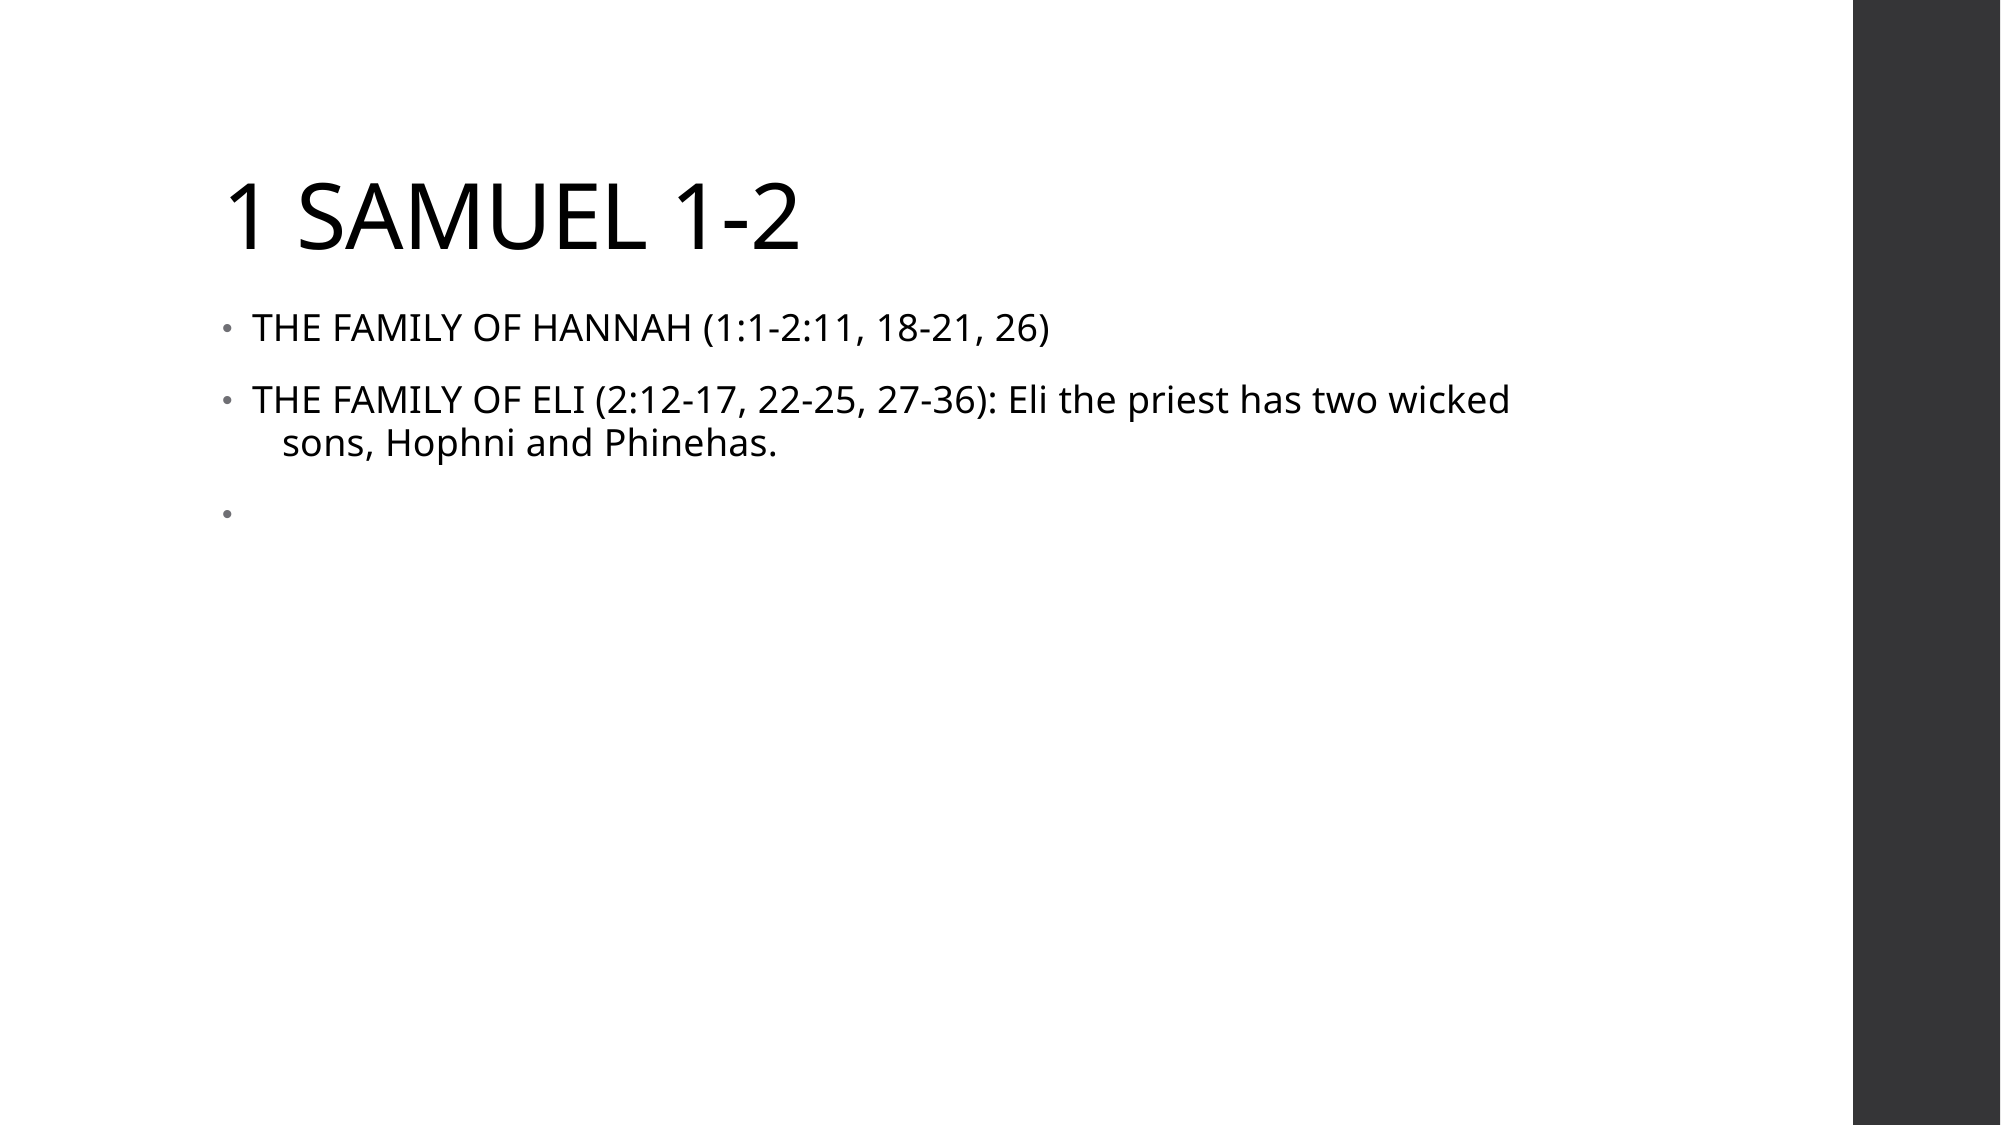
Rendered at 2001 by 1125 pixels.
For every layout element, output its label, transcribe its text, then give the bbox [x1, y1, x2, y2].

title 1 SAMUEL 1-2 [206, 60, 1797, 278]
list THE FAMILY OF HANNAH (1:1-2:11, 18-21, 26) THE FAMILY OF ELI (2:12-17, 22-25, 27-36): Eli the priest has two wicked sons, Hophni and Phinehas. [206, 299, 1617, 1014]
